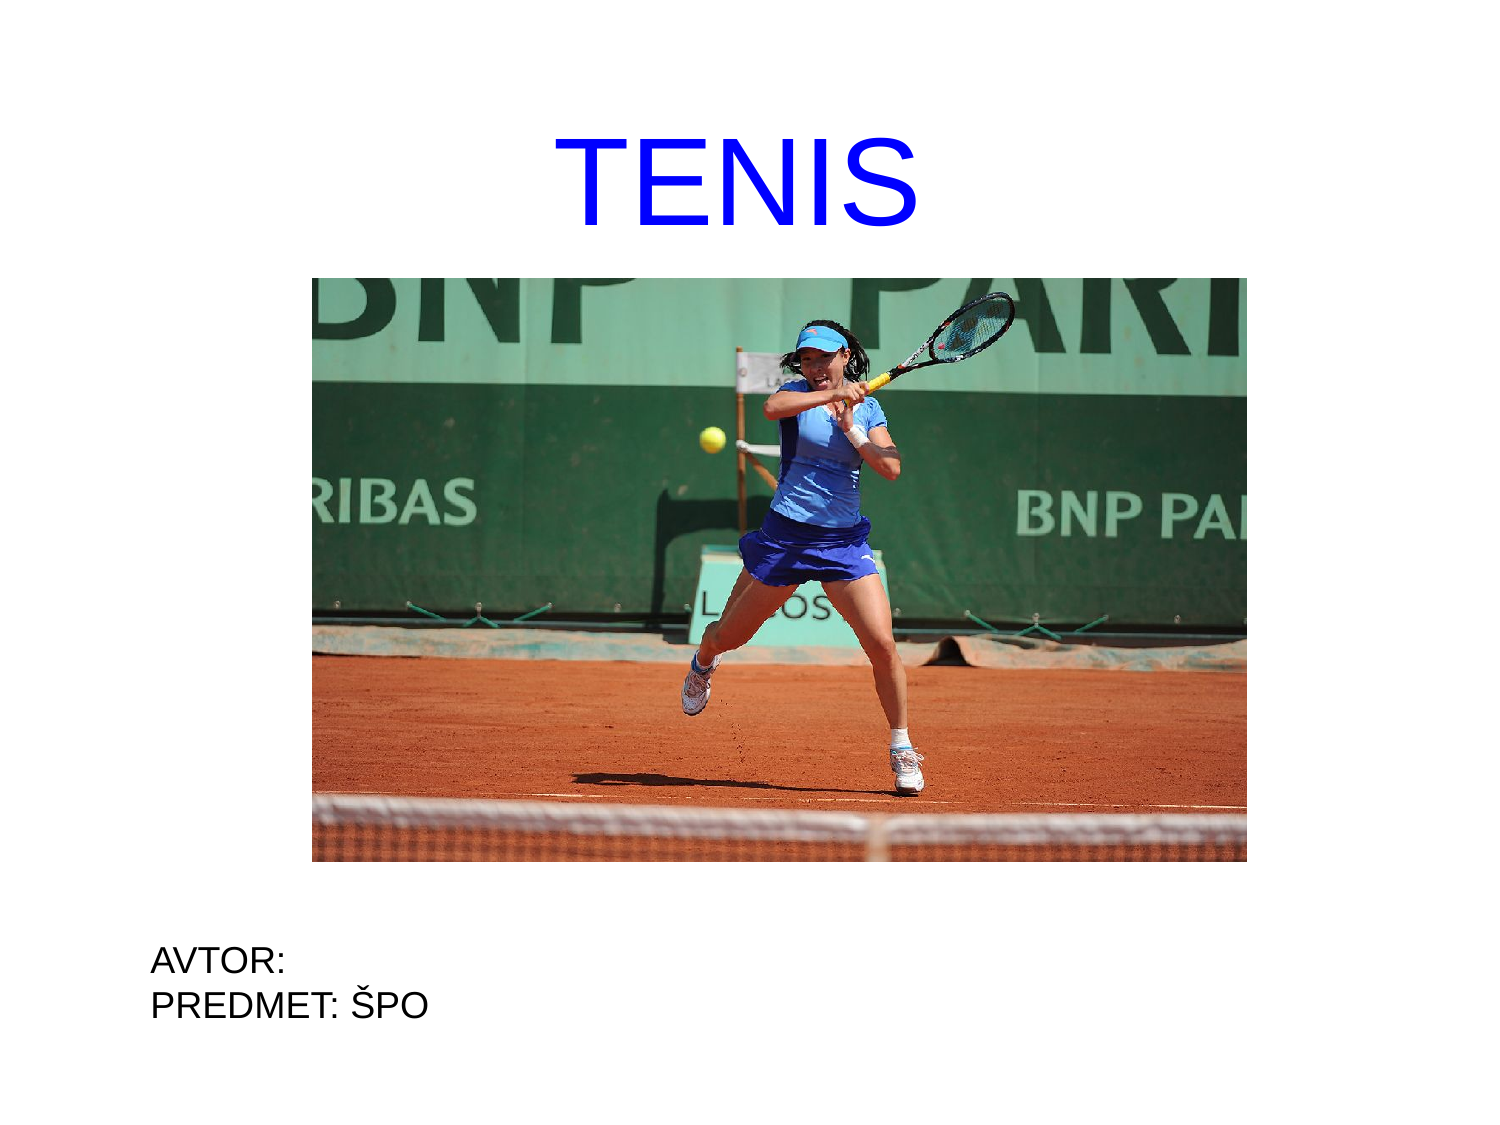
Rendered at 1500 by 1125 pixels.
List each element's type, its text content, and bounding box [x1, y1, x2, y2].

picture [312, 278, 1247, 862]
text_box AVTOR: PREDMET: ŠPO [135, 928, 1294, 1034]
title TENIS [100, 54, 1376, 296]
